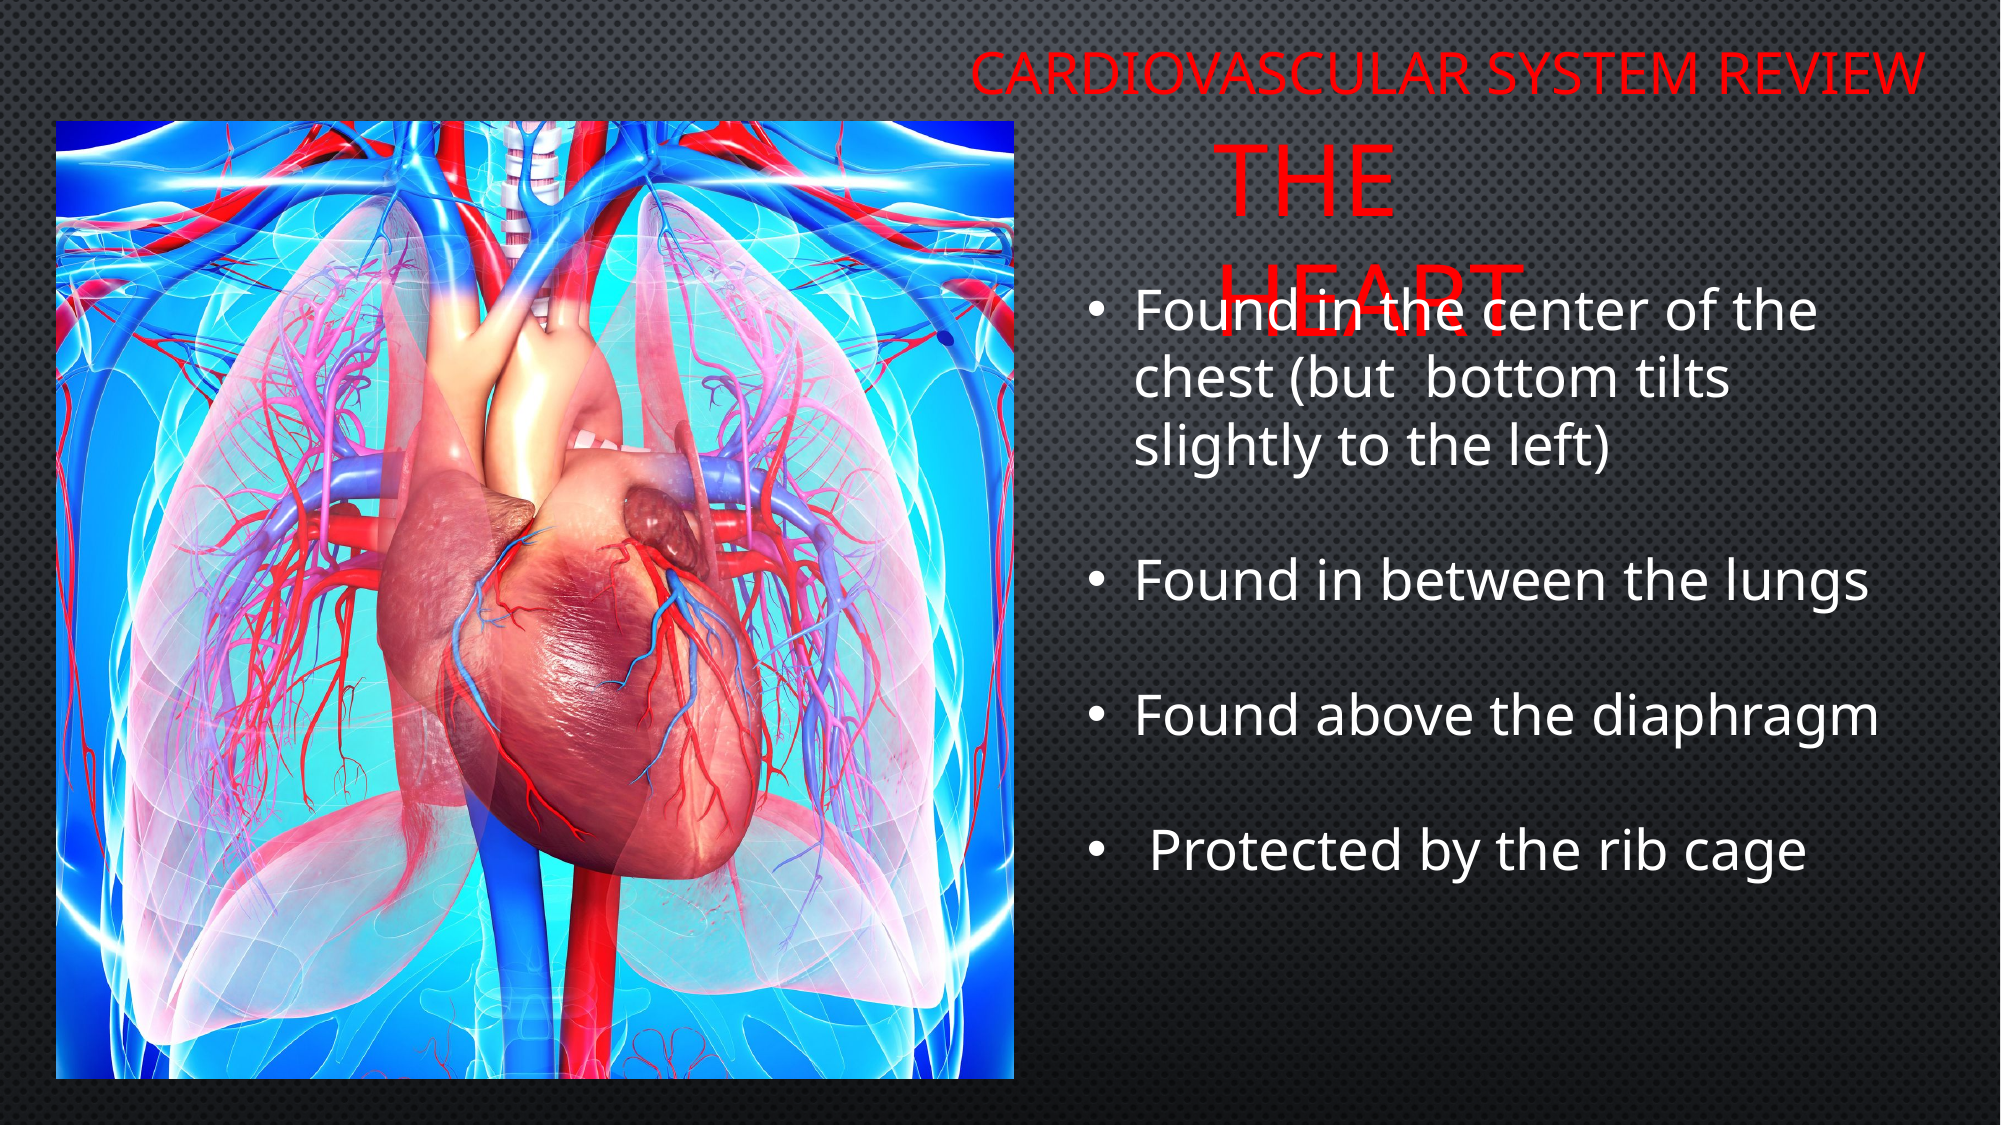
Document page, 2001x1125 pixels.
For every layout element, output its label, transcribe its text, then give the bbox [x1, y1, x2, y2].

text_box Cardiovascular system review [954, 28, 1980, 157]
picture [0, 0, 2001, 1125]
text_box Found in the center of the chest (but bottom tilts slightly to the left) Found in between the lungs Found above the diaphragm Protected by the rib cage [1072, 266, 1901, 934]
text_box THE HEART [1198, 109, 1735, 266]
